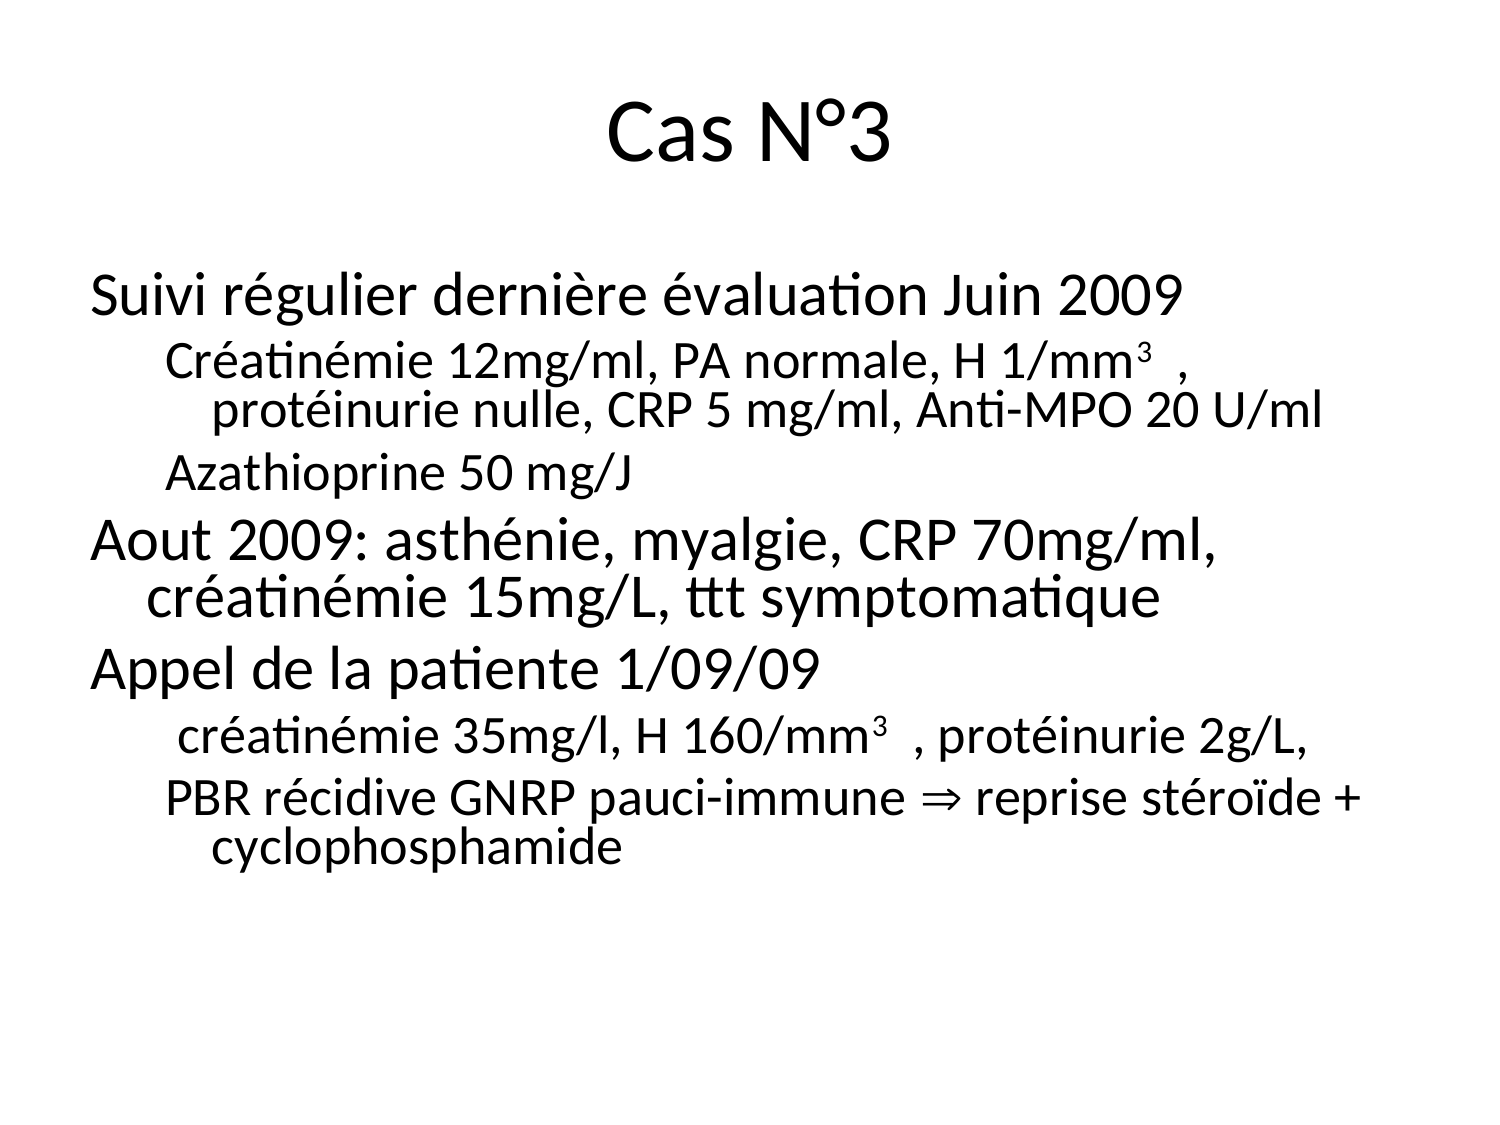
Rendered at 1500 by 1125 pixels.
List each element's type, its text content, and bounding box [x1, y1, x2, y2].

title Cas N°3 [75, 45, 1426, 233]
list Suivi régulier dernière évaluation Juin 2009 Créatinémie 12mg/ml, PA normale, H 1/mm3 , protéinurie nulle, CRP 5 mg/ml, Anti-MPO 20 U/ml Azathioprine 50 mg/J Aout 2009: asthénie, myalgie, CRP 70mg/ml, créatinémie 15mg/L, ttt symptomatique Appel de la patiente 1/09/09 créatinémie 35mg/l, H 160/mm3 , protéinurie 2g/L, PBR récidive GNRP pauci-immune  reprise stéroïde + cyclophosphamide [75, 262, 1426, 1006]
